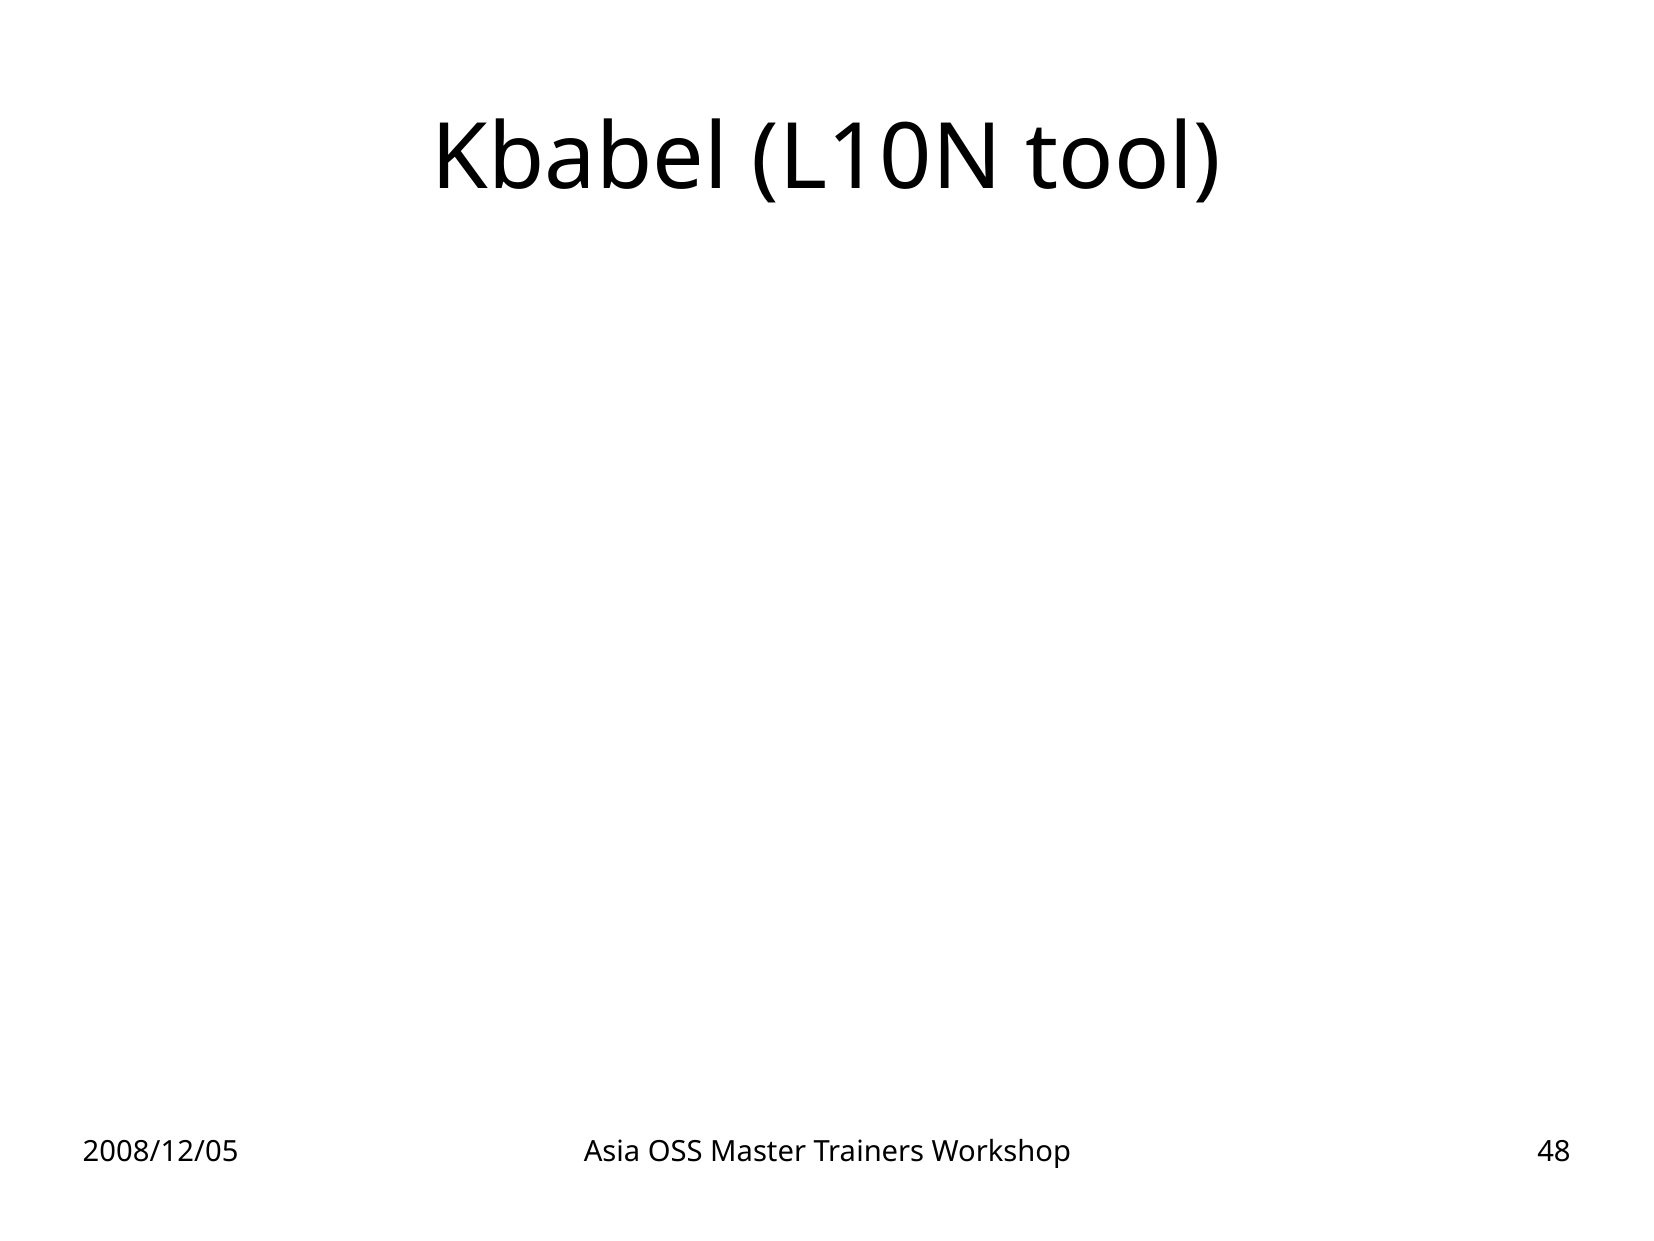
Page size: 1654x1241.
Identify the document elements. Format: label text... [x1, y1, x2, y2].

title Kbabel (L10N tool) [82, 49, 1571, 257]
